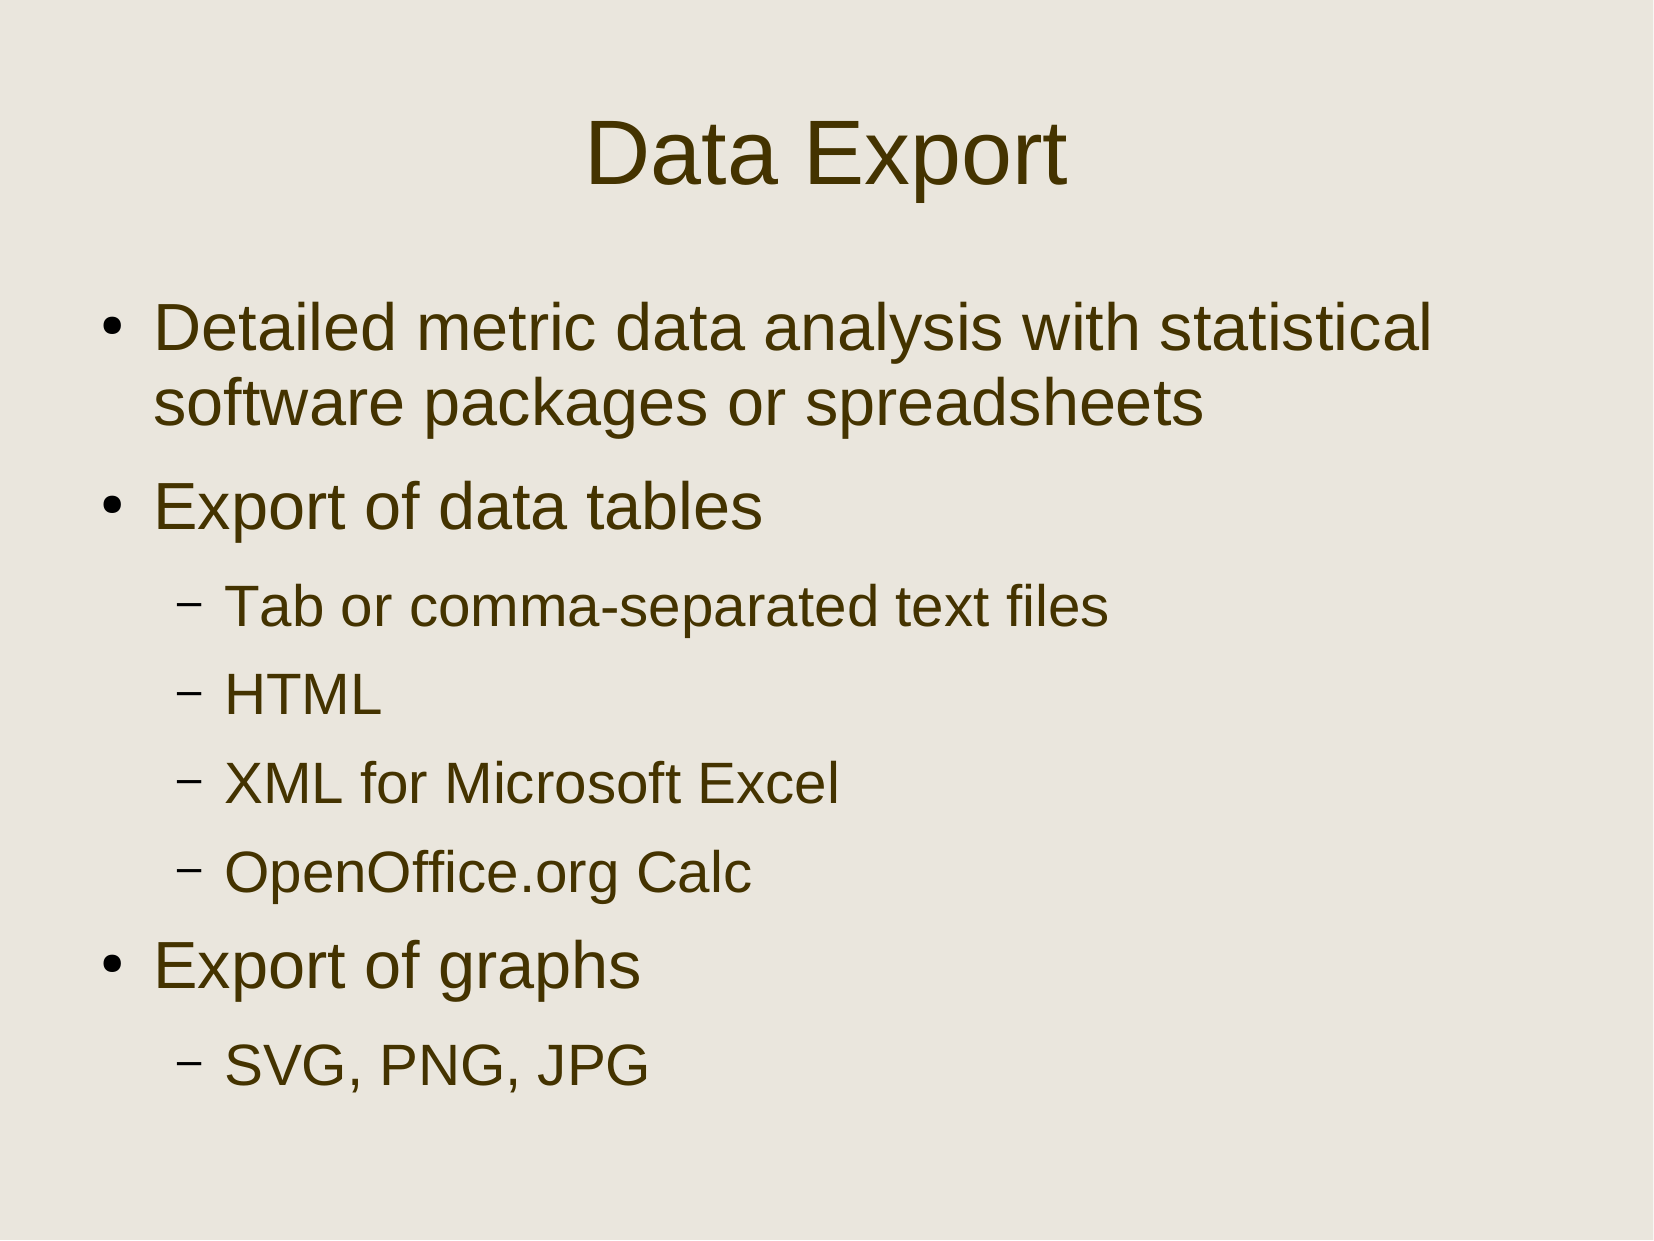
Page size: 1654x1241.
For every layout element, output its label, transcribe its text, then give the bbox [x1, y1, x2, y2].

title Data Export [82, 49, 1571, 257]
list Detailed metric data analysis with statistical software packages or spreadsheets Export of data tables Tab or comma-separated text files HTML XML for Microsoft Excel OpenOffice.org Calc Export of graphs SVG, PNG, JPG [82, 290, 1571, 1109]
